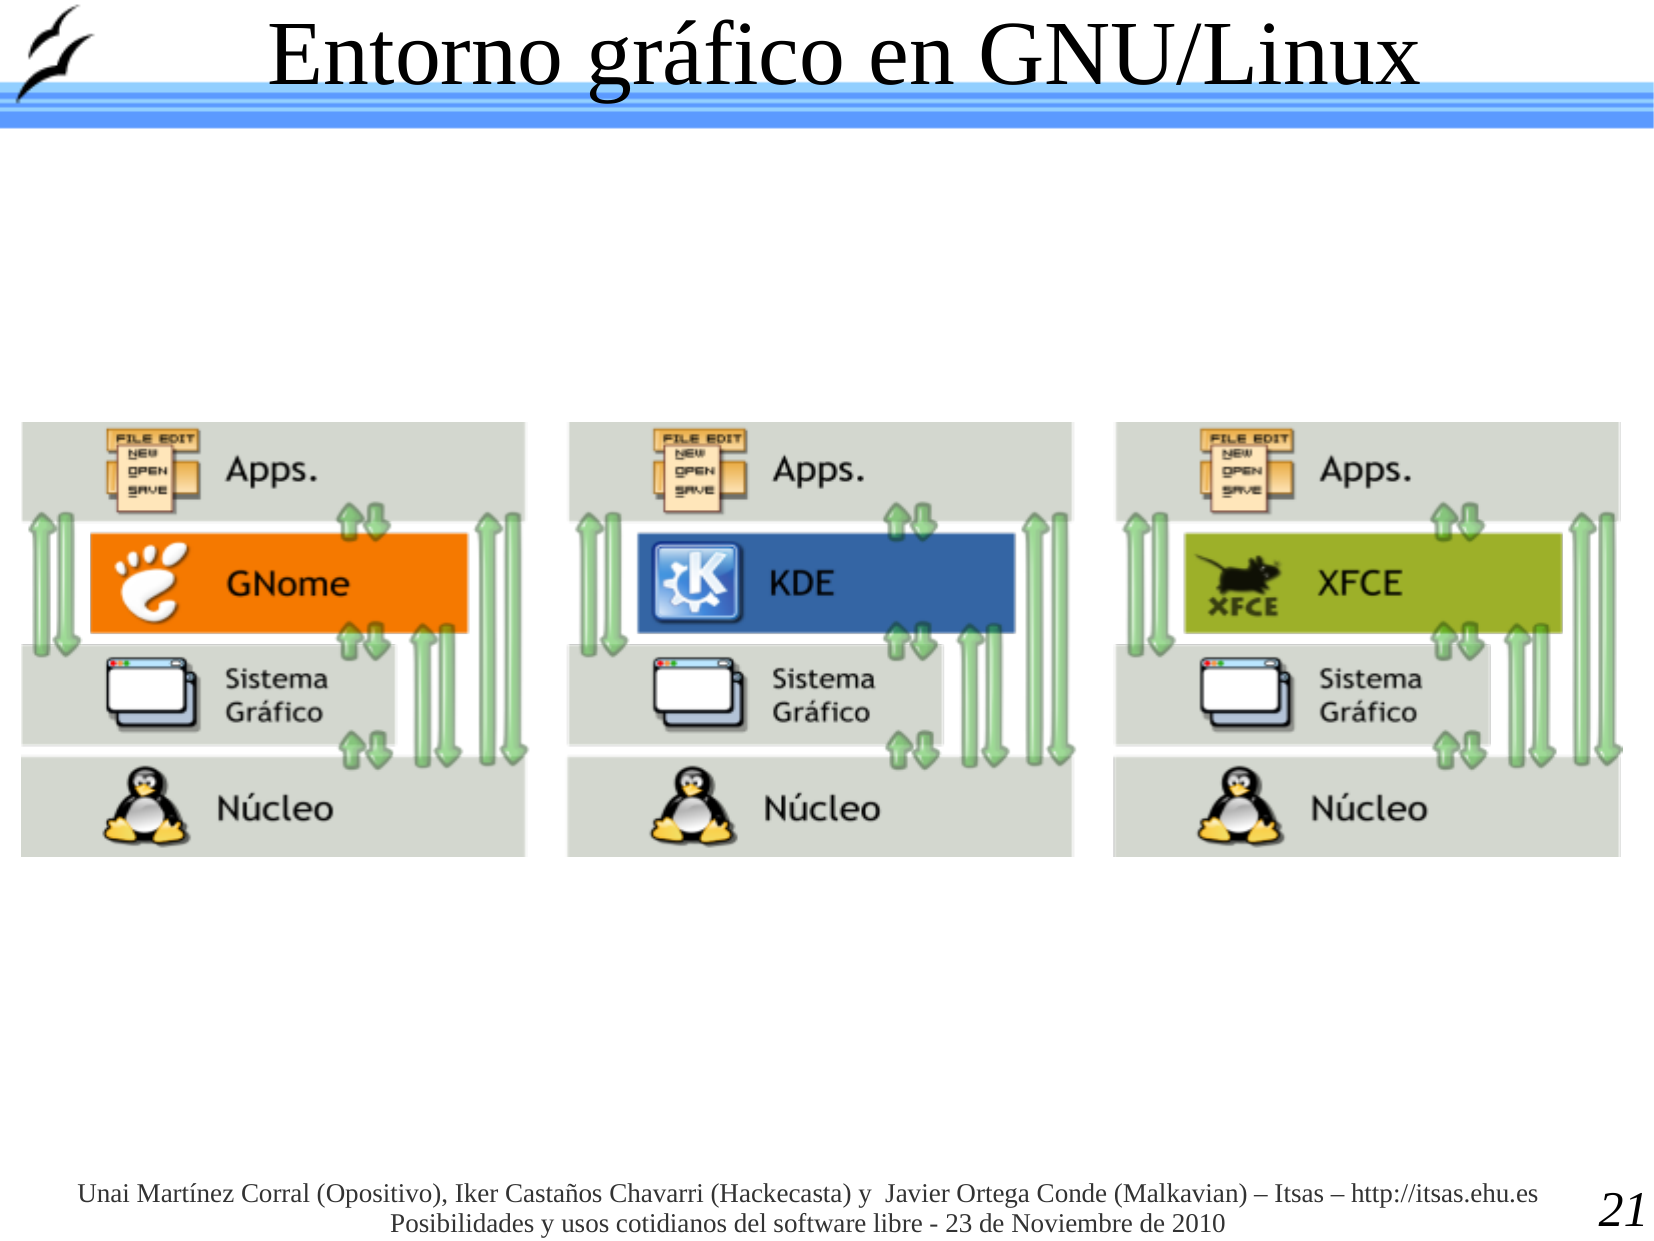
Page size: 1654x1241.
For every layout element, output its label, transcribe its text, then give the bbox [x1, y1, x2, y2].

title Entorno gráfico en GNU/Linux [84, 0, 1574, 115]
picture [21, 422, 1623, 857]
picture [0, 0, 1654, 133]
